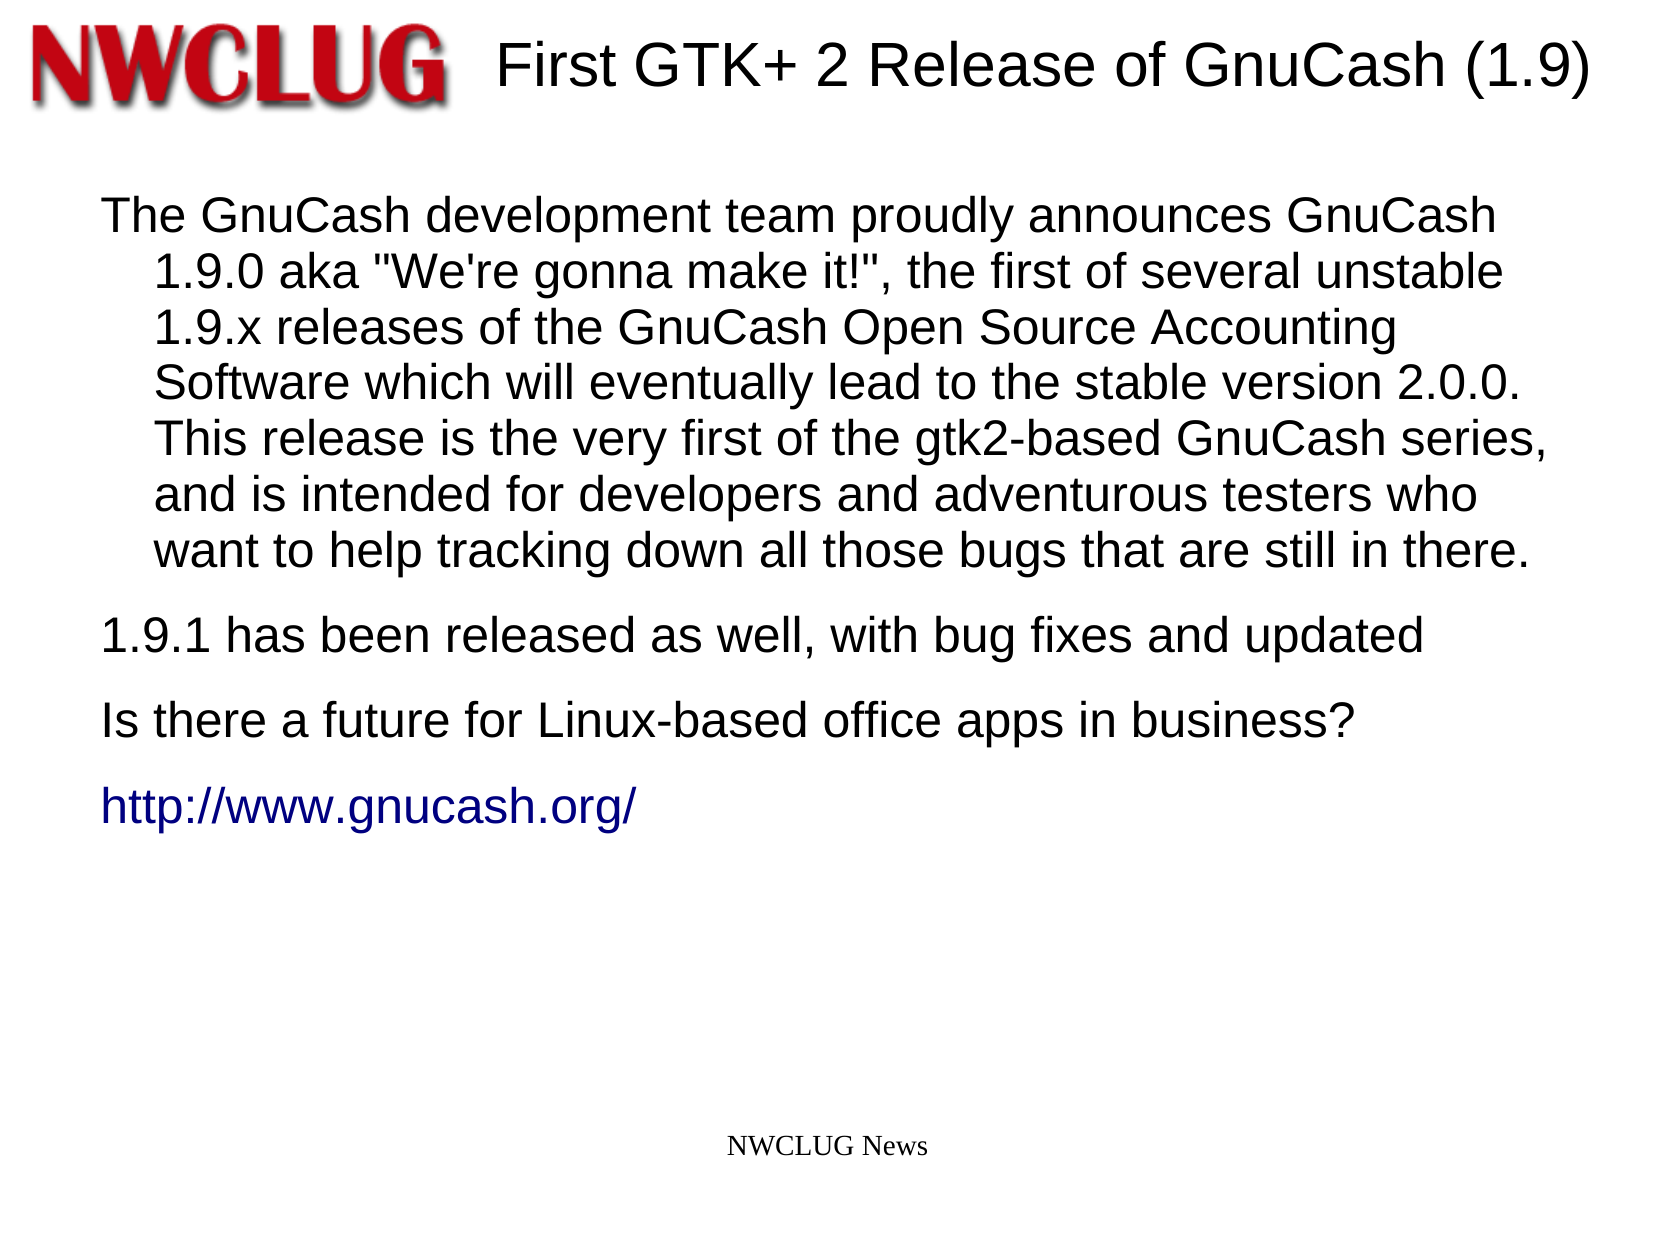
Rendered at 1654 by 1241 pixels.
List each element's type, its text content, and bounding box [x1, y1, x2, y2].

list The GnuCash development team proudly announces GnuCash 1.9.0 aka "We're gonna make it!", the first of several unstable 1.9.x releases of the GnuCash Open Source Accounting Software which will eventually lead to the stable version 2.0.0. This release is the very first of the gtk2-based GnuCash series, and is intended for developers and adventurous testers who want to help tracking down all those bugs that are still in there. 1.9.1 has been released as well, with bug fixes and updated Is there a future for Linux-based office apps in business? http://www.gnucash.org/ [82, 187, 1571, 1094]
picture [5, 5, 480, 156]
title First GTK+ 2 Release of GnuCash (1.9) [495, 17, 1613, 113]
